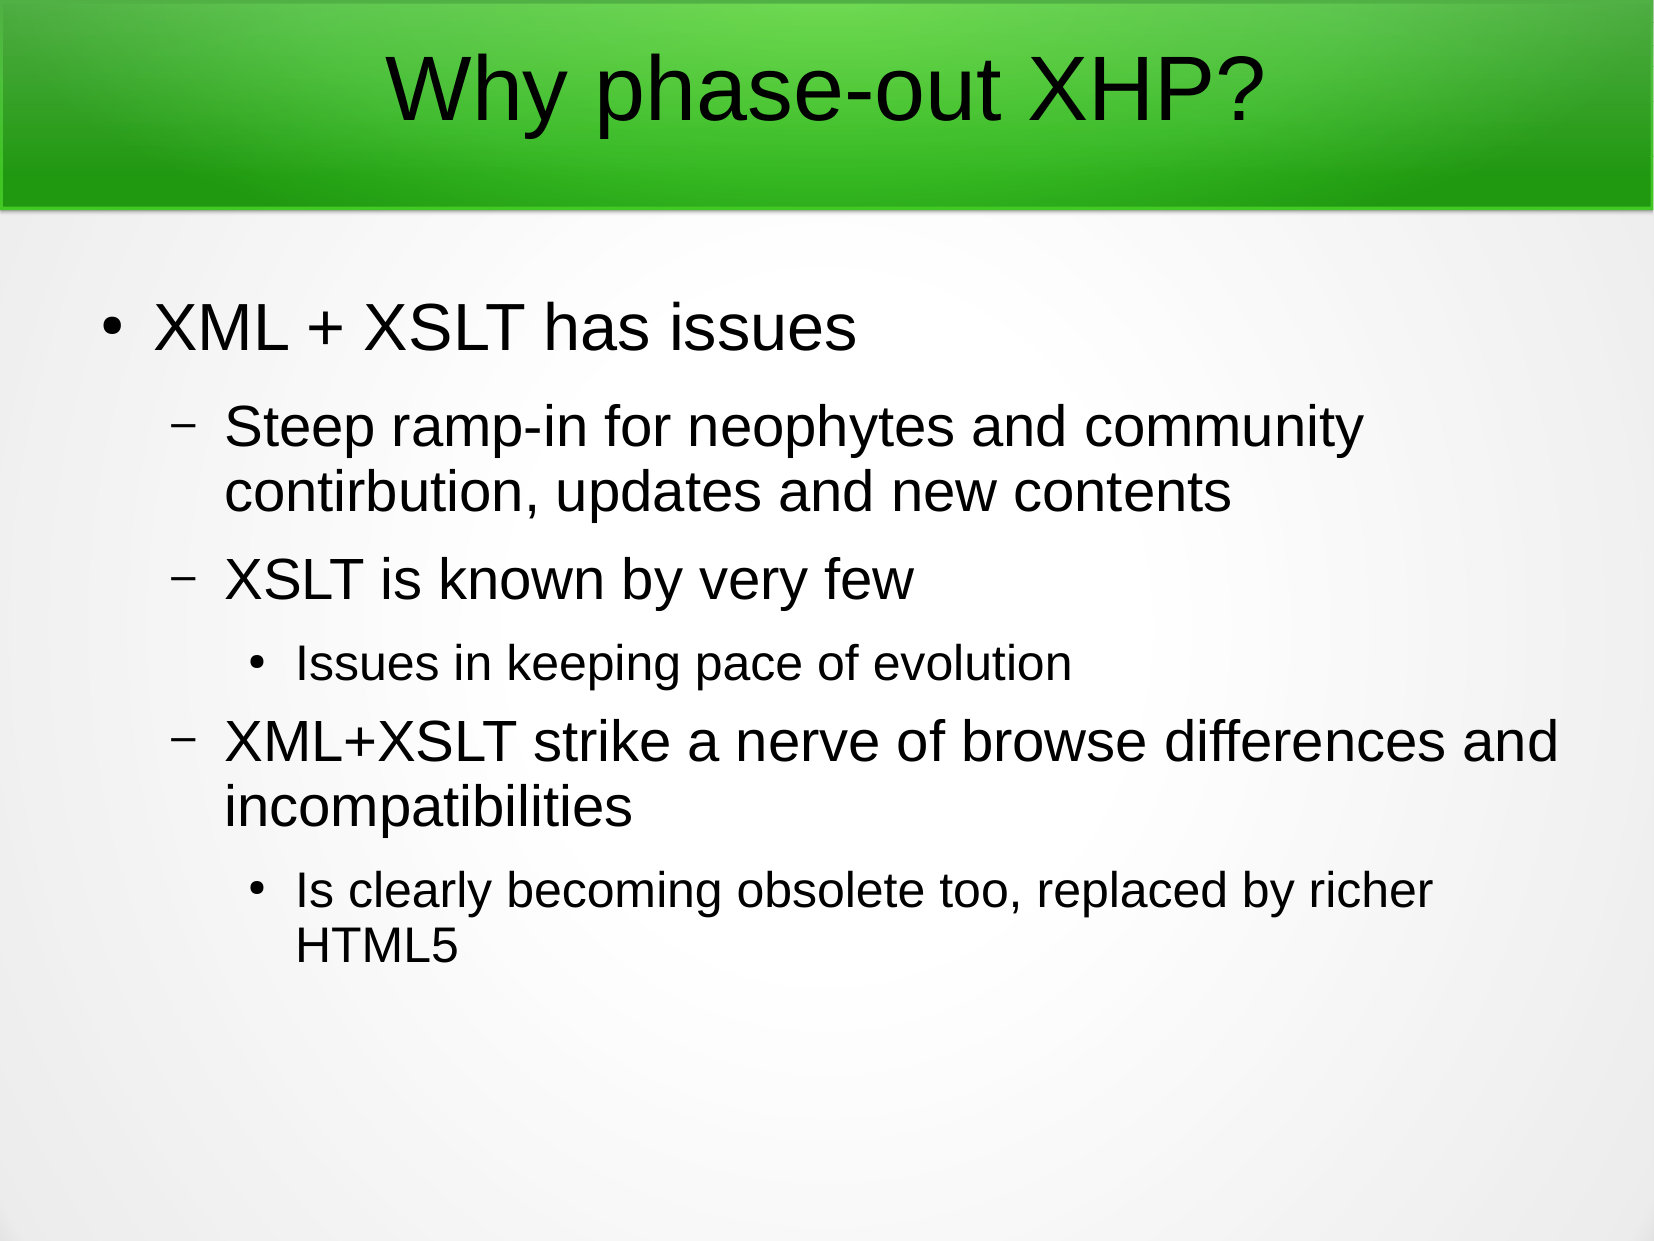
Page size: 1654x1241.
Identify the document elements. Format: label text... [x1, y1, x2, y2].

title Why phase-out XHP? [82, 35, 1571, 142]
list XML + XSLT has issues Steep ramp-in for neophytes and community contirbution, updates and new contents XSLT is known by very few Issues in keeping pace of evolution XML+XSLT strike a nerve of browse differences and incompatibilities Is clearly becoming obsolete too, replaced by richer HTML5 [82, 290, 1571, 1010]
